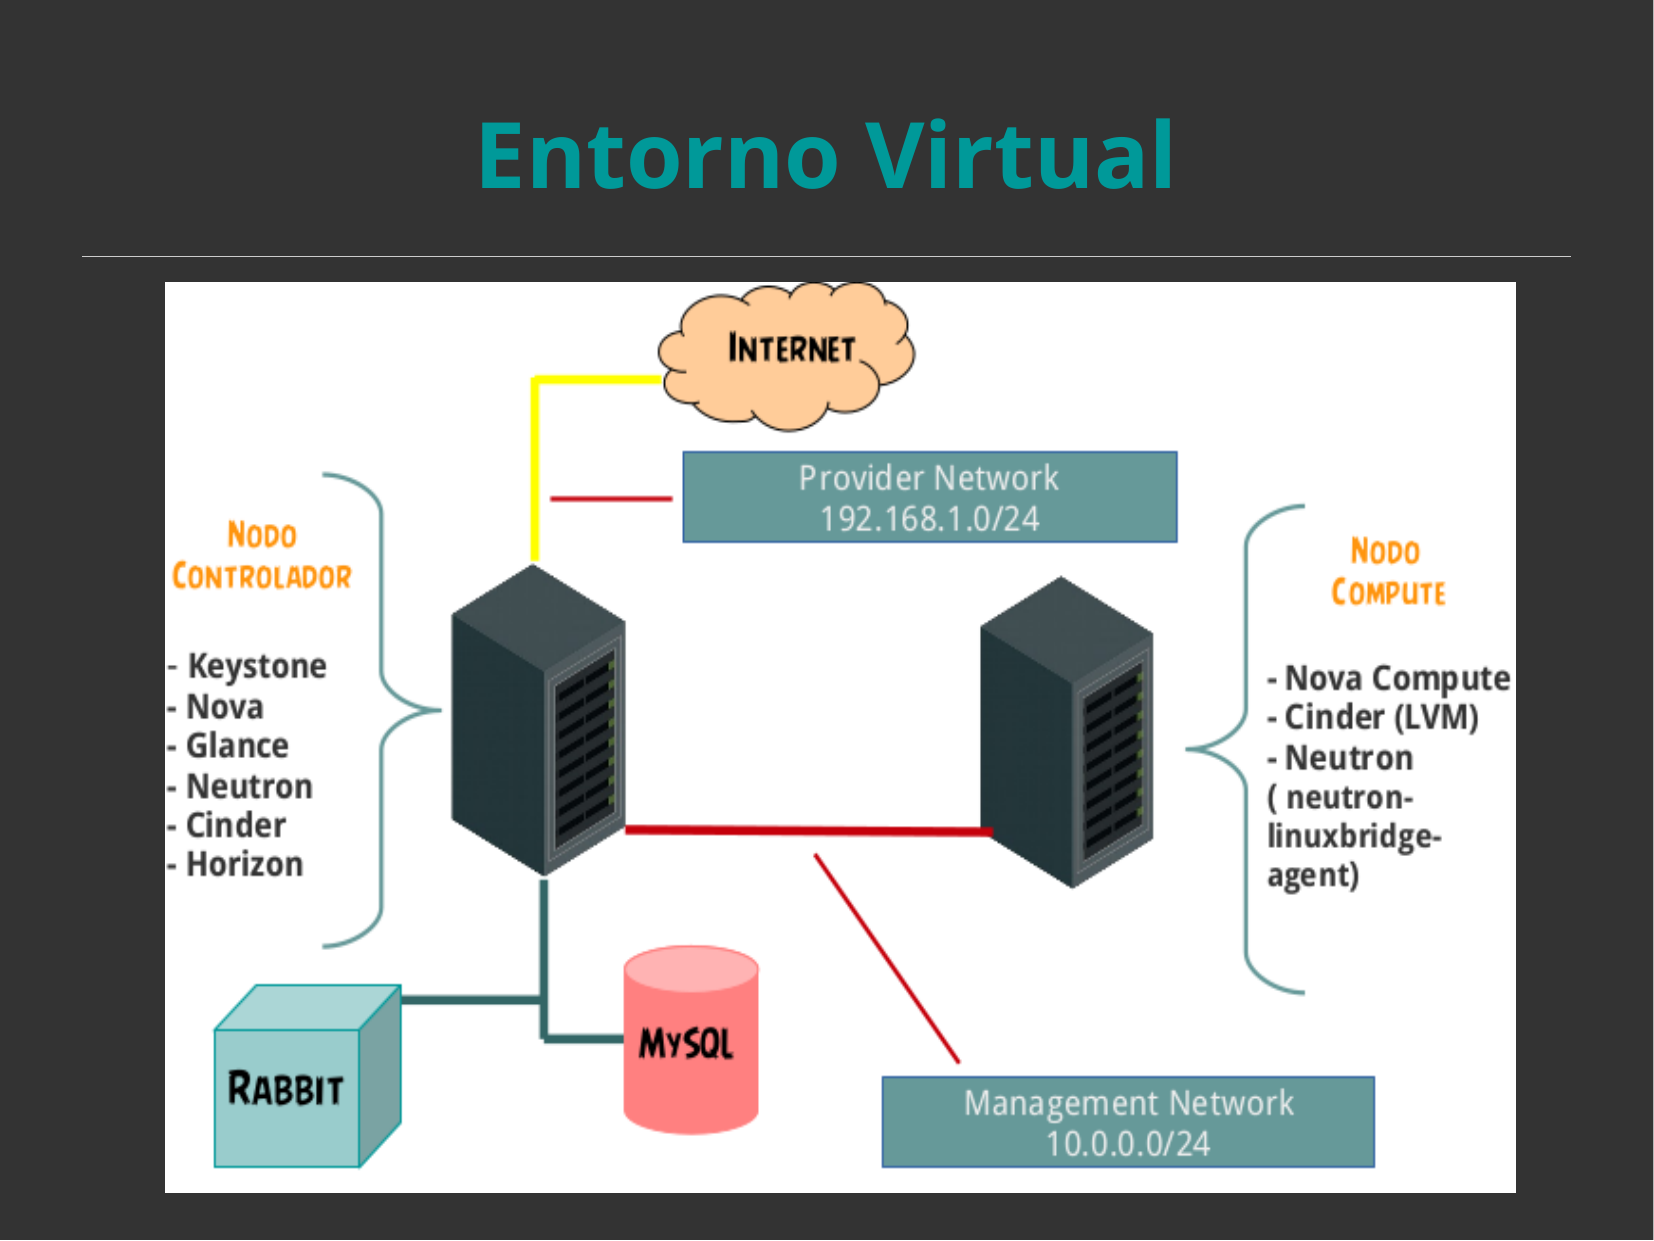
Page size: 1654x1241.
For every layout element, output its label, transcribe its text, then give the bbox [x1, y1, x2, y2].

title Entorno Virtual [82, 49, 1571, 257]
picture [165, 282, 1516, 1193]
